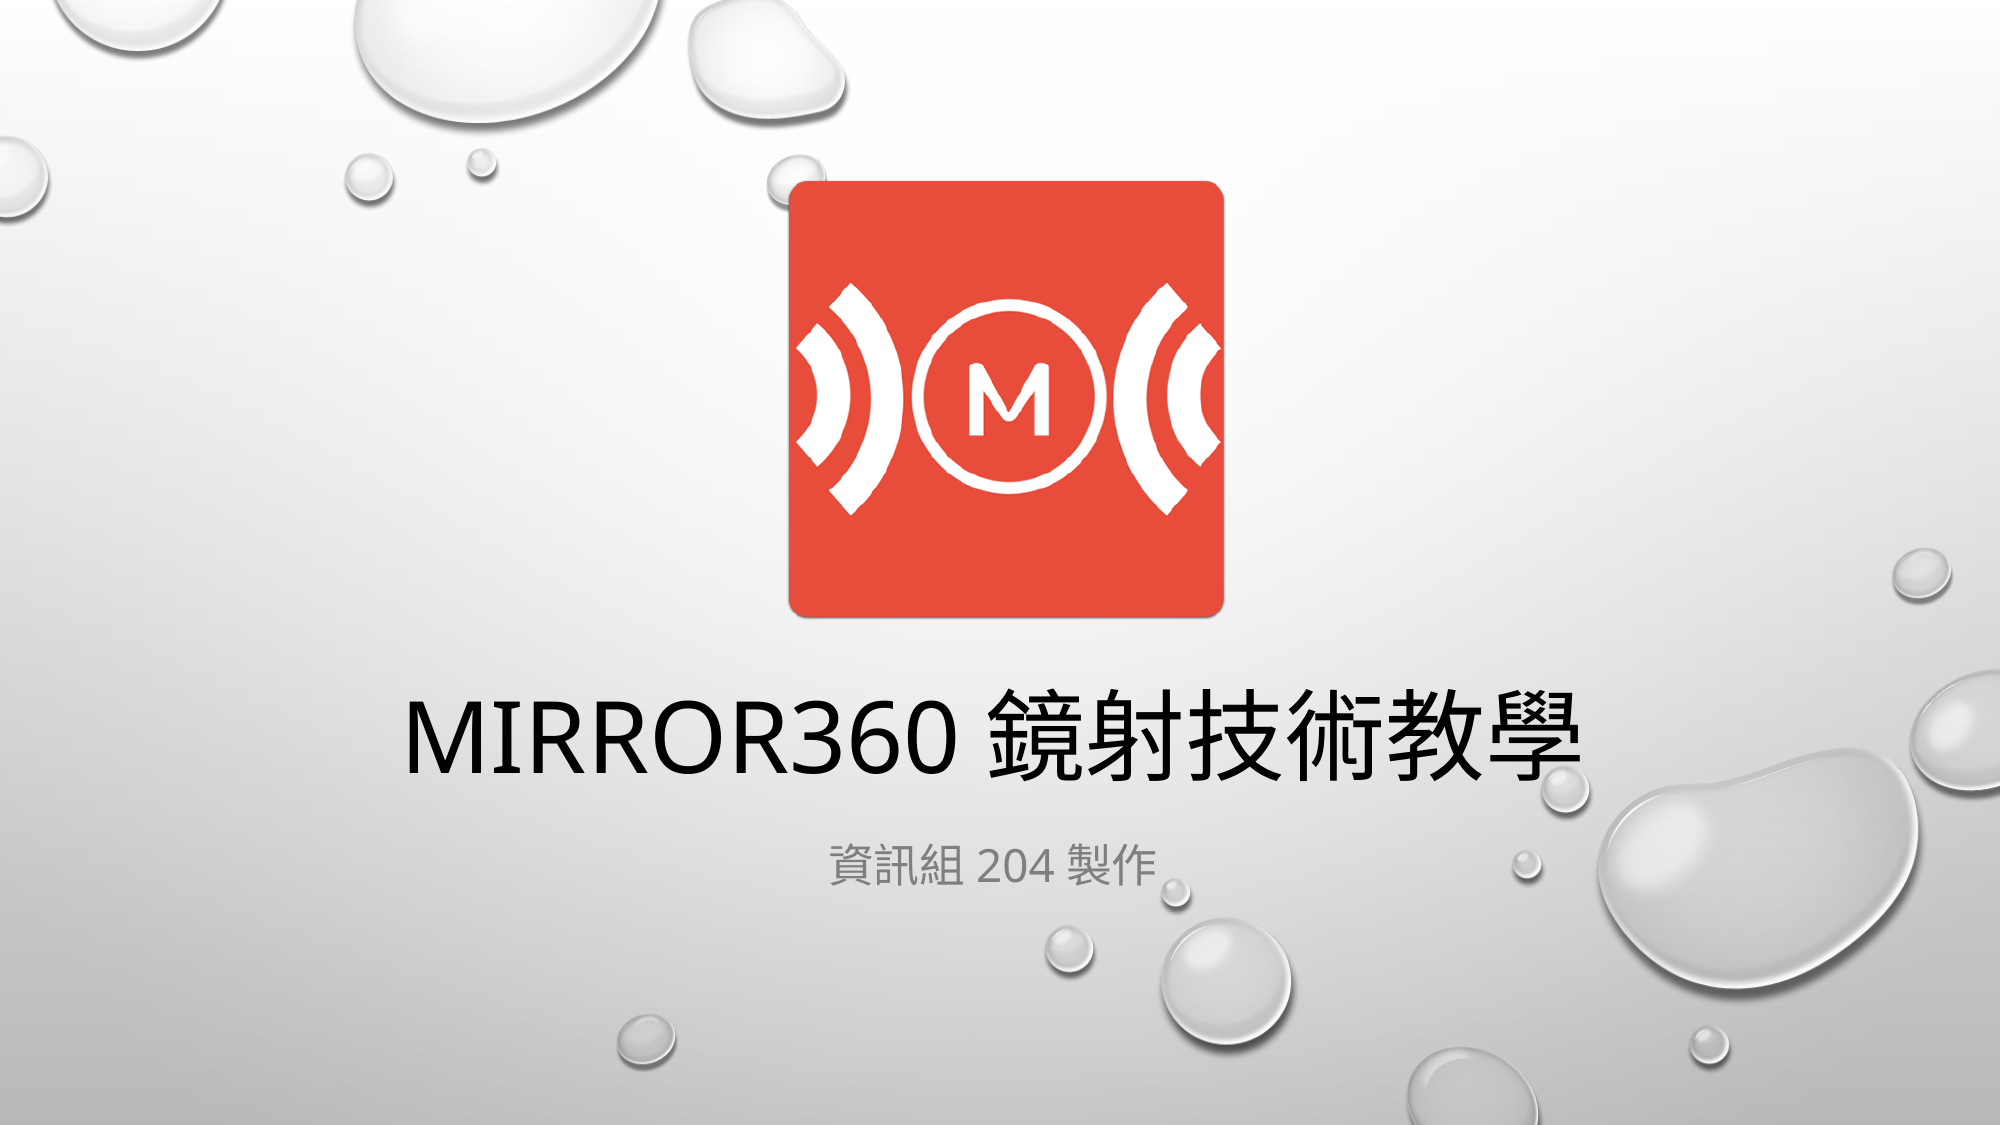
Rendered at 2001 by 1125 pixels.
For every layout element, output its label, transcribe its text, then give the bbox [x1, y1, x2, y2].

picture [767, 163, 1247, 644]
title Mirror360鏡射技術教學 [242, 411, 1743, 803]
subtitle 資訊組204製作 [242, 818, 1743, 1090]
